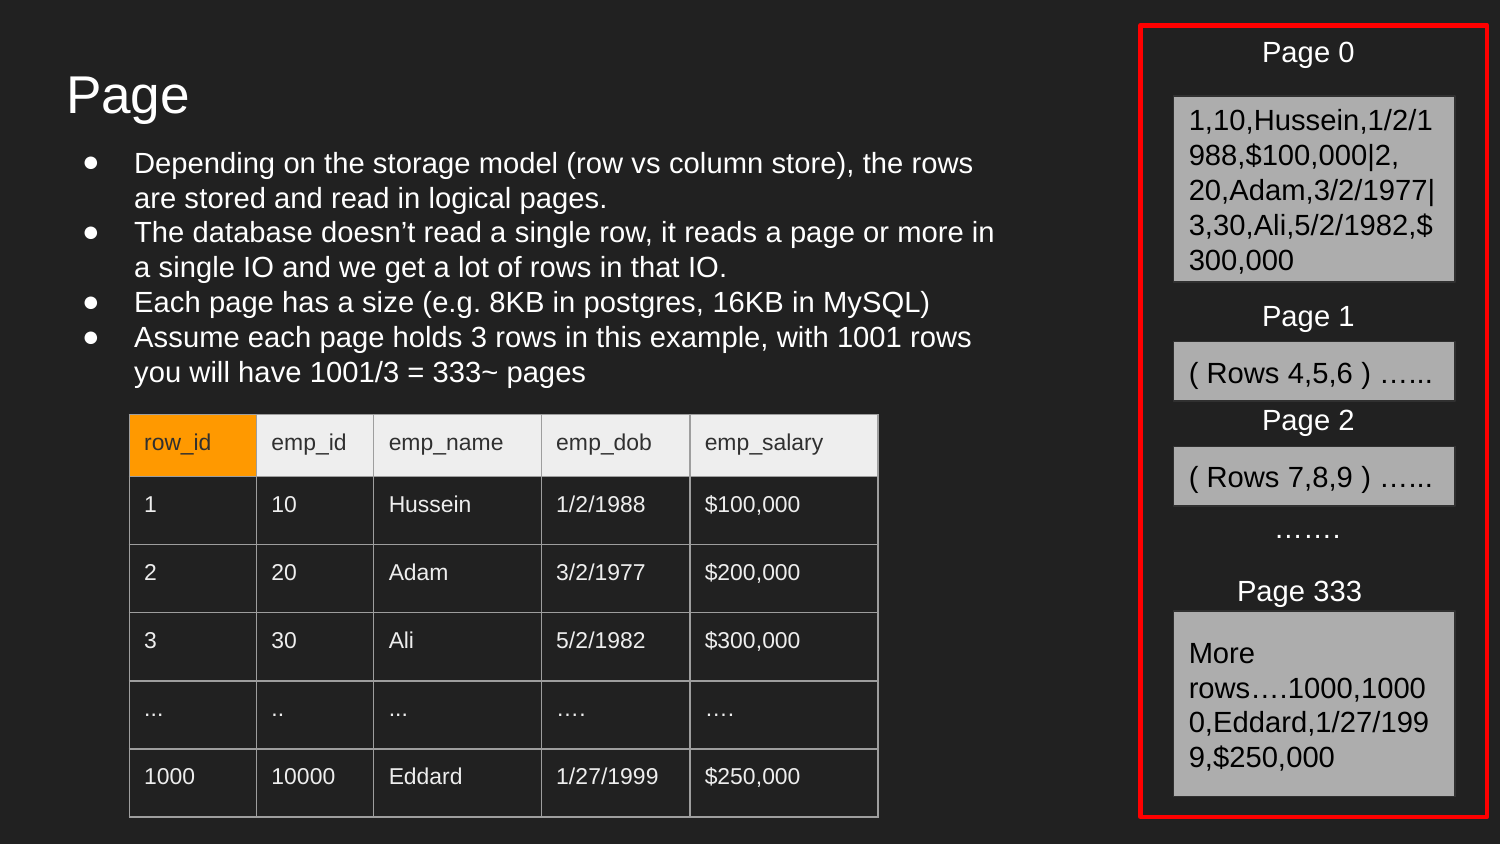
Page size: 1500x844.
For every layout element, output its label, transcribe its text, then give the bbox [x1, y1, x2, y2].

table_cell …. [542, 682, 689, 748]
table_cell ... [374, 682, 541, 748]
table_cell …. [691, 682, 877, 748]
table_cell 30 [257, 613, 373, 680]
text_box Page 1 [1247, 281, 1382, 347]
table_cell 2 [130, 545, 256, 612]
table_cell $250,000 [691, 750, 877, 816]
table_cell Hussein [374, 477, 541, 544]
table_cell 3/2/1977 [542, 545, 689, 612]
table_cell ... [130, 682, 256, 748]
text_box ( Rows 4,5,6 ) …... [1173, 341, 1456, 402]
text_box ……. [1258, 494, 1394, 560]
table_cell Eddard [374, 750, 541, 816]
table_cell Ali [374, 613, 541, 680]
text_box Page 2 [1247, 386, 1382, 452]
text_box ( Rows 7,8,9 ) …... [1173, 446, 1456, 506]
table_cell $200,000 [691, 545, 877, 612]
title Page [51, 45, 1073, 140]
text_box 1,10,Hussein,1/2/1988,$100,000|2, 20,Adam,3/2/1977|3,30,Ali,5/2/1982,$300,000 [1173, 96, 1456, 282]
table_cell 3 [130, 613, 256, 680]
table_cell .. [257, 682, 373, 748]
table_cell Adam [374, 545, 541, 612]
table_cell 10000 [257, 750, 373, 816]
text_box Page 0 [1247, 18, 1382, 84]
table_cell 1 [130, 477, 256, 544]
text_box Page 333 [1222, 557, 1395, 623]
table_cell 5/2/1982 [542, 613, 689, 680]
table_cell $300,000 [691, 613, 877, 680]
table_cell $100,000 [691, 477, 877, 544]
table_cell 1/27/1999 [542, 750, 689, 816]
table_cell 1/2/1988 [542, 477, 689, 544]
table_cell 1000 [130, 750, 256, 816]
table_cell 20 [257, 545, 373, 612]
text_box More rows….1000,10000,Eddard,1/27/1999,$250,000 [1173, 610, 1456, 797]
table_cell 10 [257, 477, 373, 544]
text_box Depending on the storage model (row vs column store), the rows are stored and read in logical pages. The database doesn’t read a single row, it reads a page or more in a single IO and we get a lot of rows in that IO. Each page has a size (e.g. 8KB in postgres, 16KB in MySQL) Assume each page holds 3 rows in this example, with 1001 rows you will have 1001/3 = 333~ pages [44, 128, 1034, 474]
